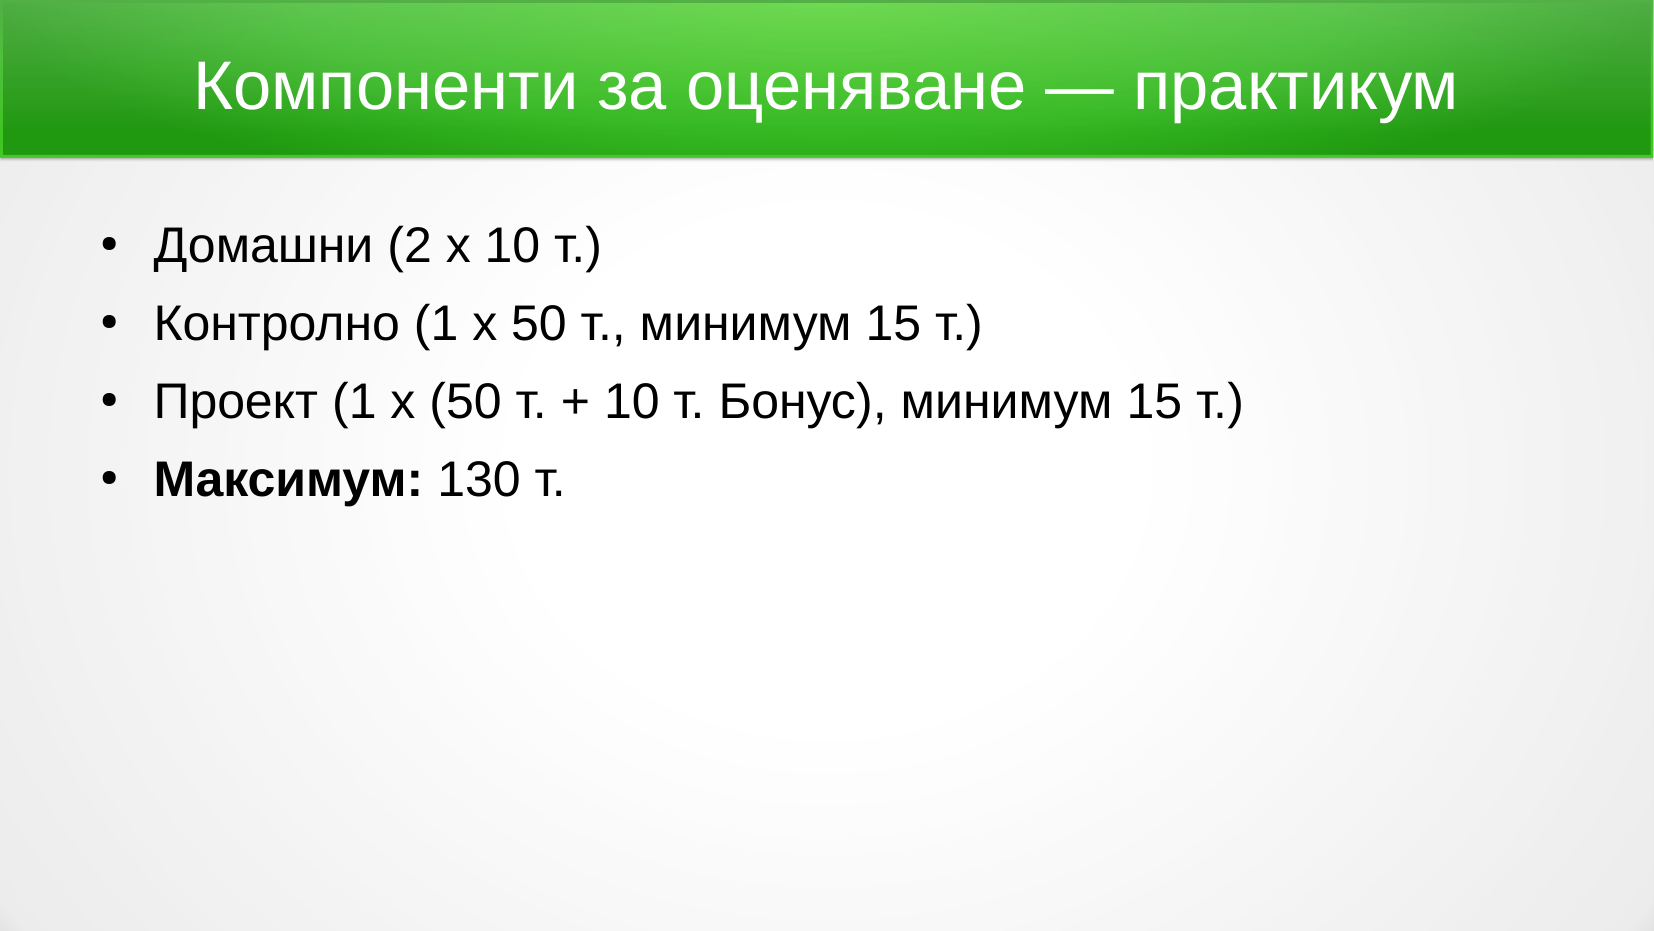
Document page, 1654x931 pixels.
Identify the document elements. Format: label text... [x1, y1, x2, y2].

title Компоненти за оценяване — практикум [82, 37, 1571, 135]
list Домашни (2 x 10 т.) Контролно (1 x 50 т., минимум 15 т.) Проект (1 x (50 т. + 10 т. Бонус), минимум 15 т.) Максимум: 130 т. [82, 217, 1538, 839]
